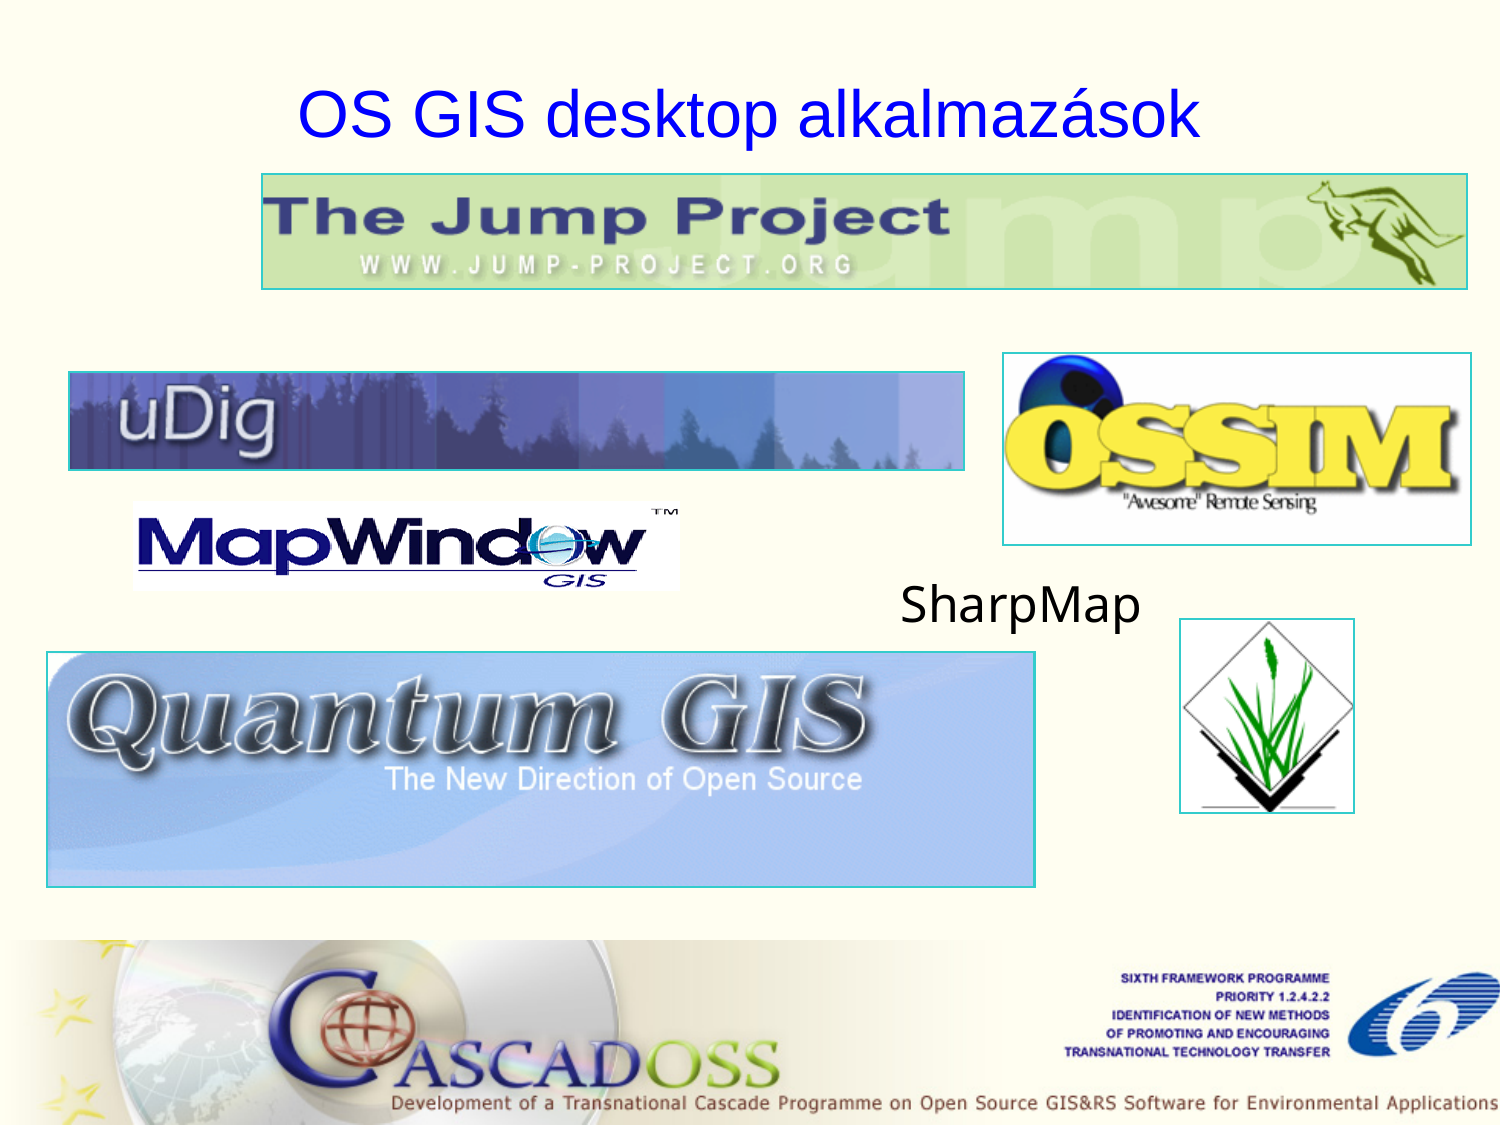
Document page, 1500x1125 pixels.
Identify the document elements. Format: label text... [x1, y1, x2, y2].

title OS GIS desktop alkalmazások [75, 28, 1425, 201]
picture [1003, 354, 1471, 544]
text_box SharpMap [885, 560, 1211, 645]
picture [0, 940, 1500, 1125]
picture [262, 175, 1466, 288]
picture [47, 652, 1034, 886]
picture [133, 501, 680, 591]
picture [1181, 620, 1354, 813]
picture [69, 373, 964, 470]
